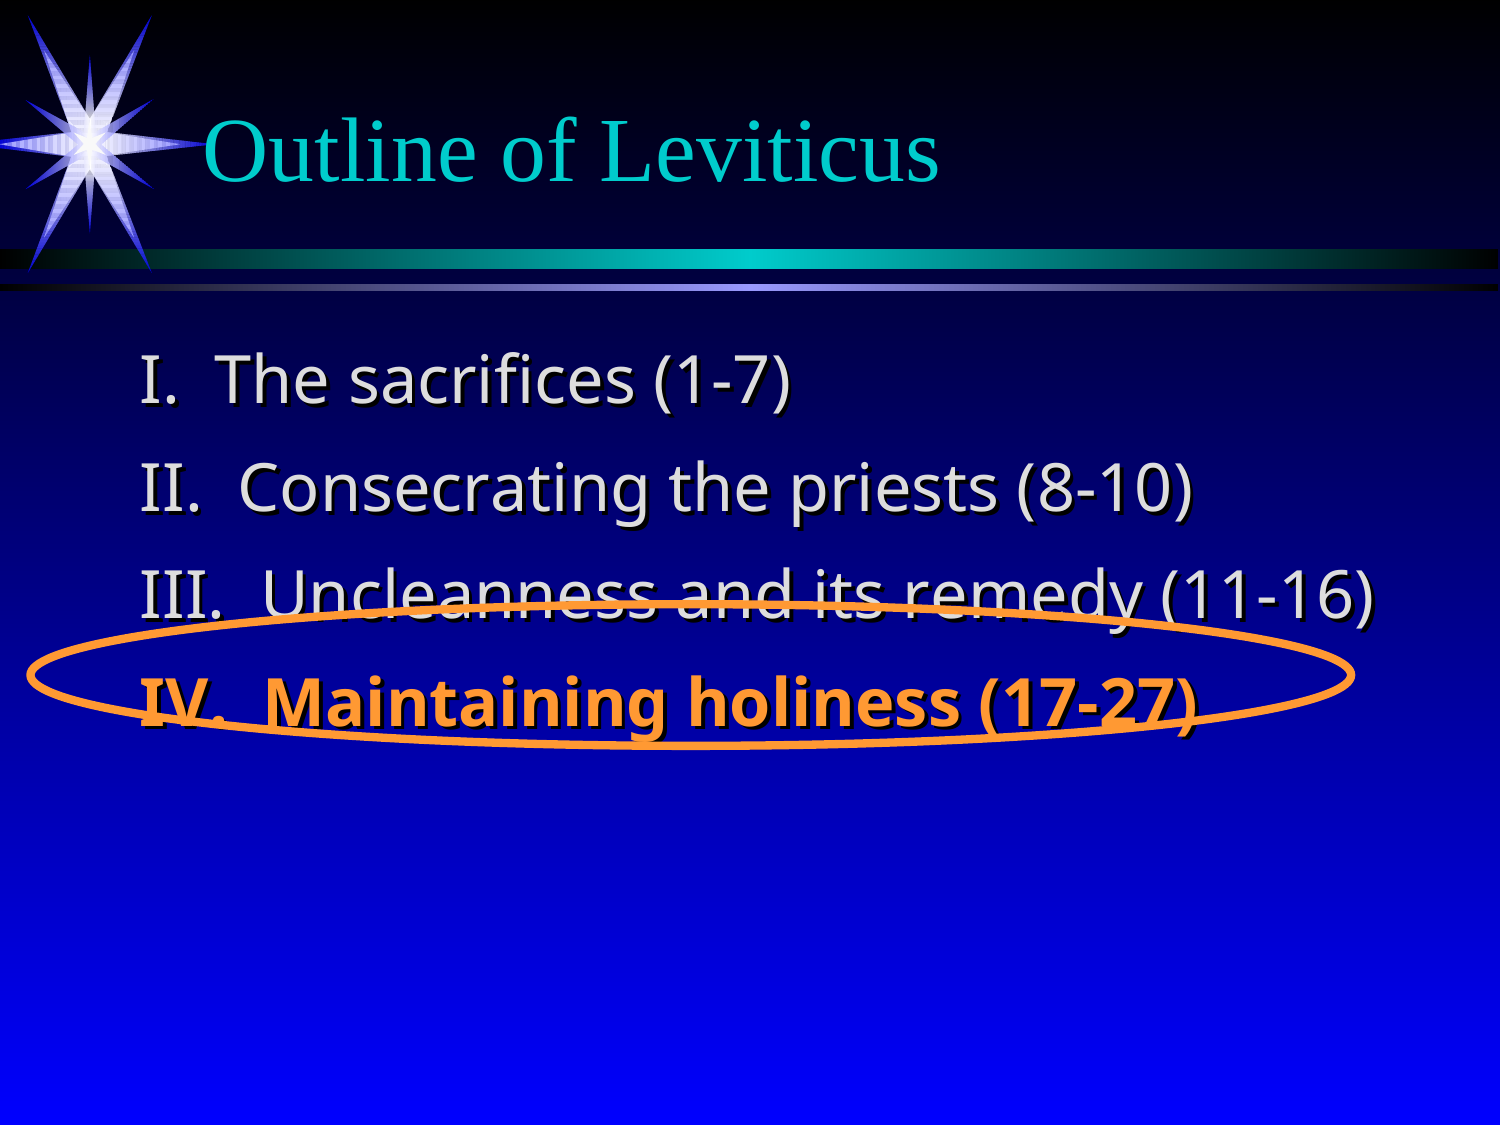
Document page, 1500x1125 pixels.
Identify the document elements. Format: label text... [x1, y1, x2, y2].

text_box 3 [135, 246, 144, 251]
text_box new [131, 43, 142, 49]
text_box new [38, 43, 48, 49]
text_box new [38, 239, 49, 245]
text_box new [131, 239, 141, 245]
text_box 3 [35, 37, 44, 42]
list I. The sacrifices (1-7) II. Consecrating the priests (8-10) III. Uncleanness and its remedy (11-16) IV. Maintaining holiness (17-27) [124, 324, 1475, 1001]
list I. The sacrifices (1-7) II. Consecrating the priests (8-10) III. Uncleanness and its remedy (11-16) IV. Maintaining holiness (17-27) [124, 609, 1346, 741]
text_box 3 [135, 37, 144, 42]
text_box 3 [36, 246, 44, 251]
title Outline of Leviticus [187, 56, 1463, 244]
